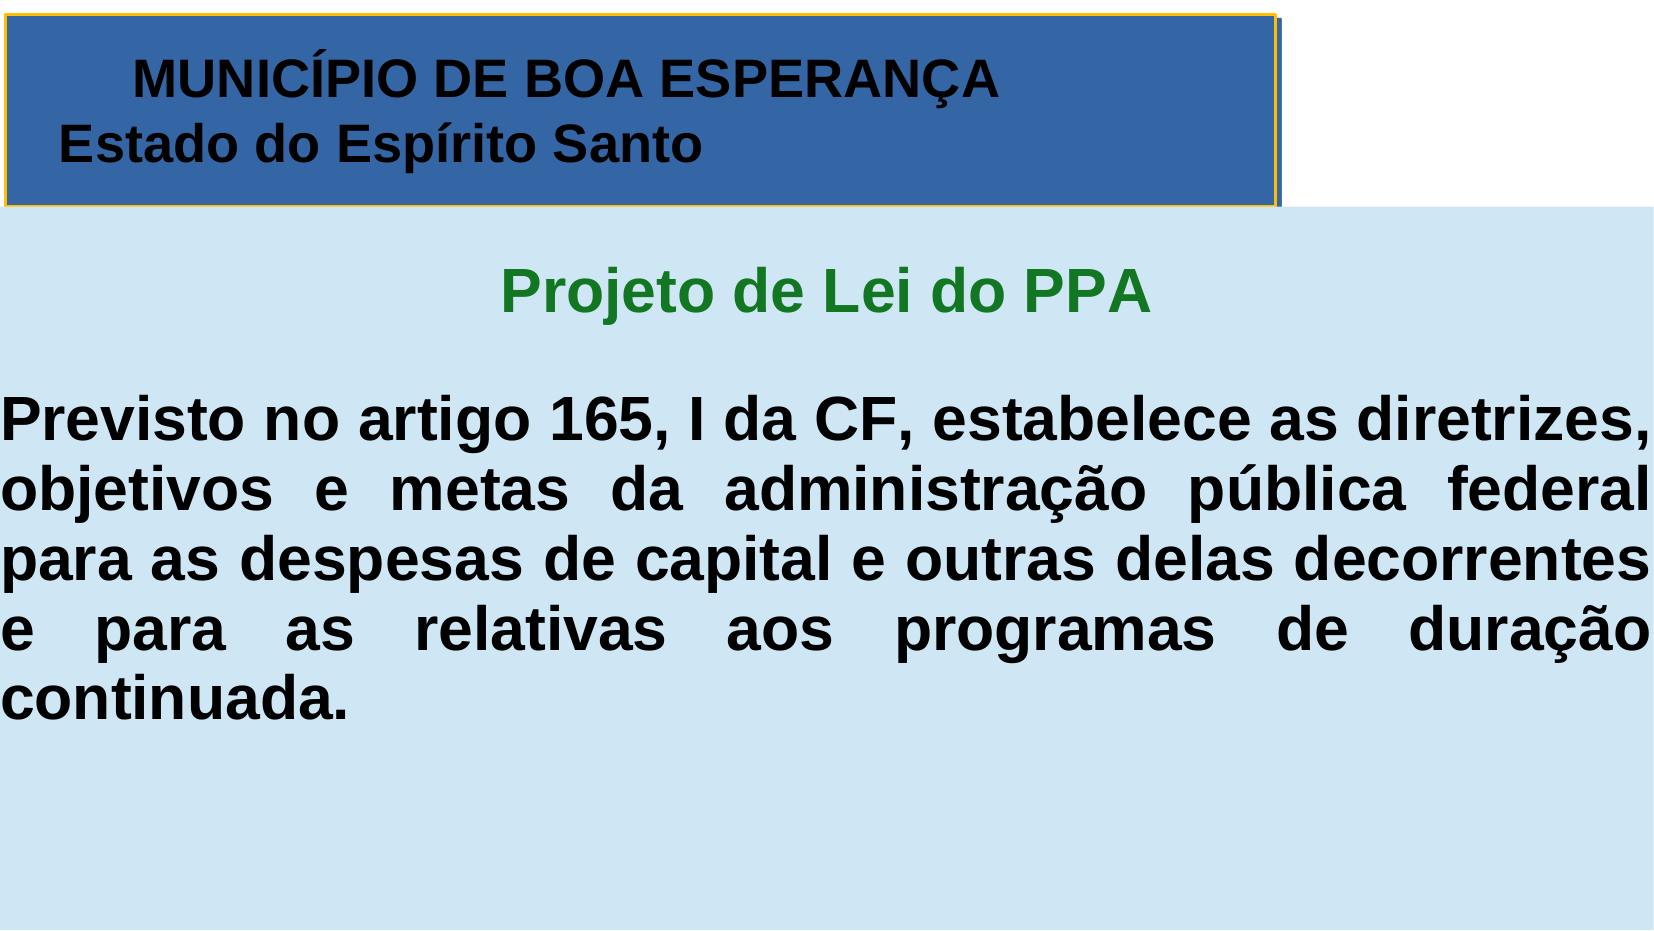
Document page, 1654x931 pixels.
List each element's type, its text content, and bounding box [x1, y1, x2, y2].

subtitle Projeto de Lei do PPA Previsto no artigo 165, I da CF, estabelece as diretrizes, objetivos e metas da administração pública federal para as despesas de capital e outras delas decorrentes e para as relativas aos programas de duração continuada. [0, 206, 1654, 931]
title MUNICÍPIO DE BOA ESPERANÇA Estado do Espírito Santo [59, 23, 1152, 178]
